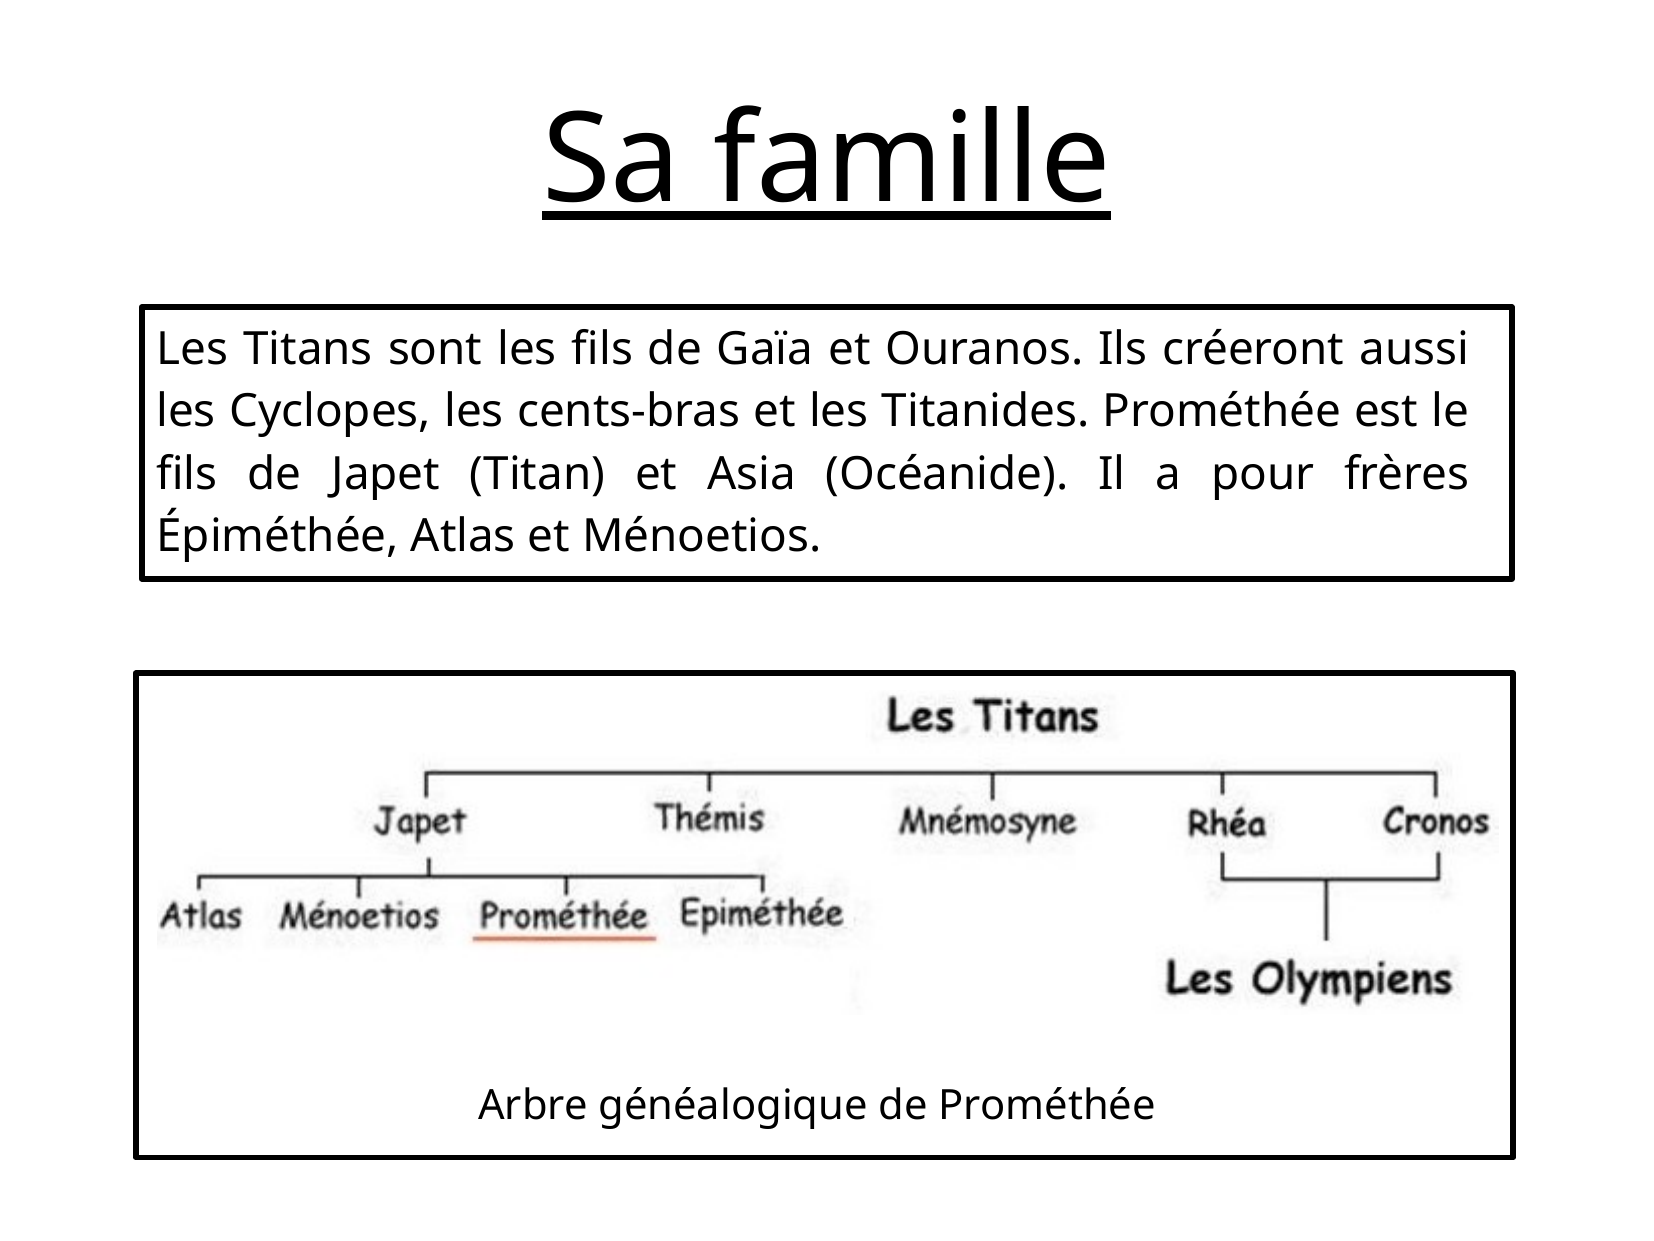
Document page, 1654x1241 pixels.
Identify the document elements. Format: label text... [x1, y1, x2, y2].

picture [157, 690, 1499, 1015]
title Sa famille [82, 49, 1571, 257]
text_box Les Titans sont les fils de Gaïa et Ouranos. Ils créeront aussi les Cyclopes, les cents-bras et les Titanides. Prométhée est le fils de Japet (Titan) et Asia (Océanide). Il a pour frères Épiméthée, Atlas et Ménoetios. [145, 310, 1509, 576]
text_box Arbre généalogique de Prométhée [135, 1067, 1499, 1158]
